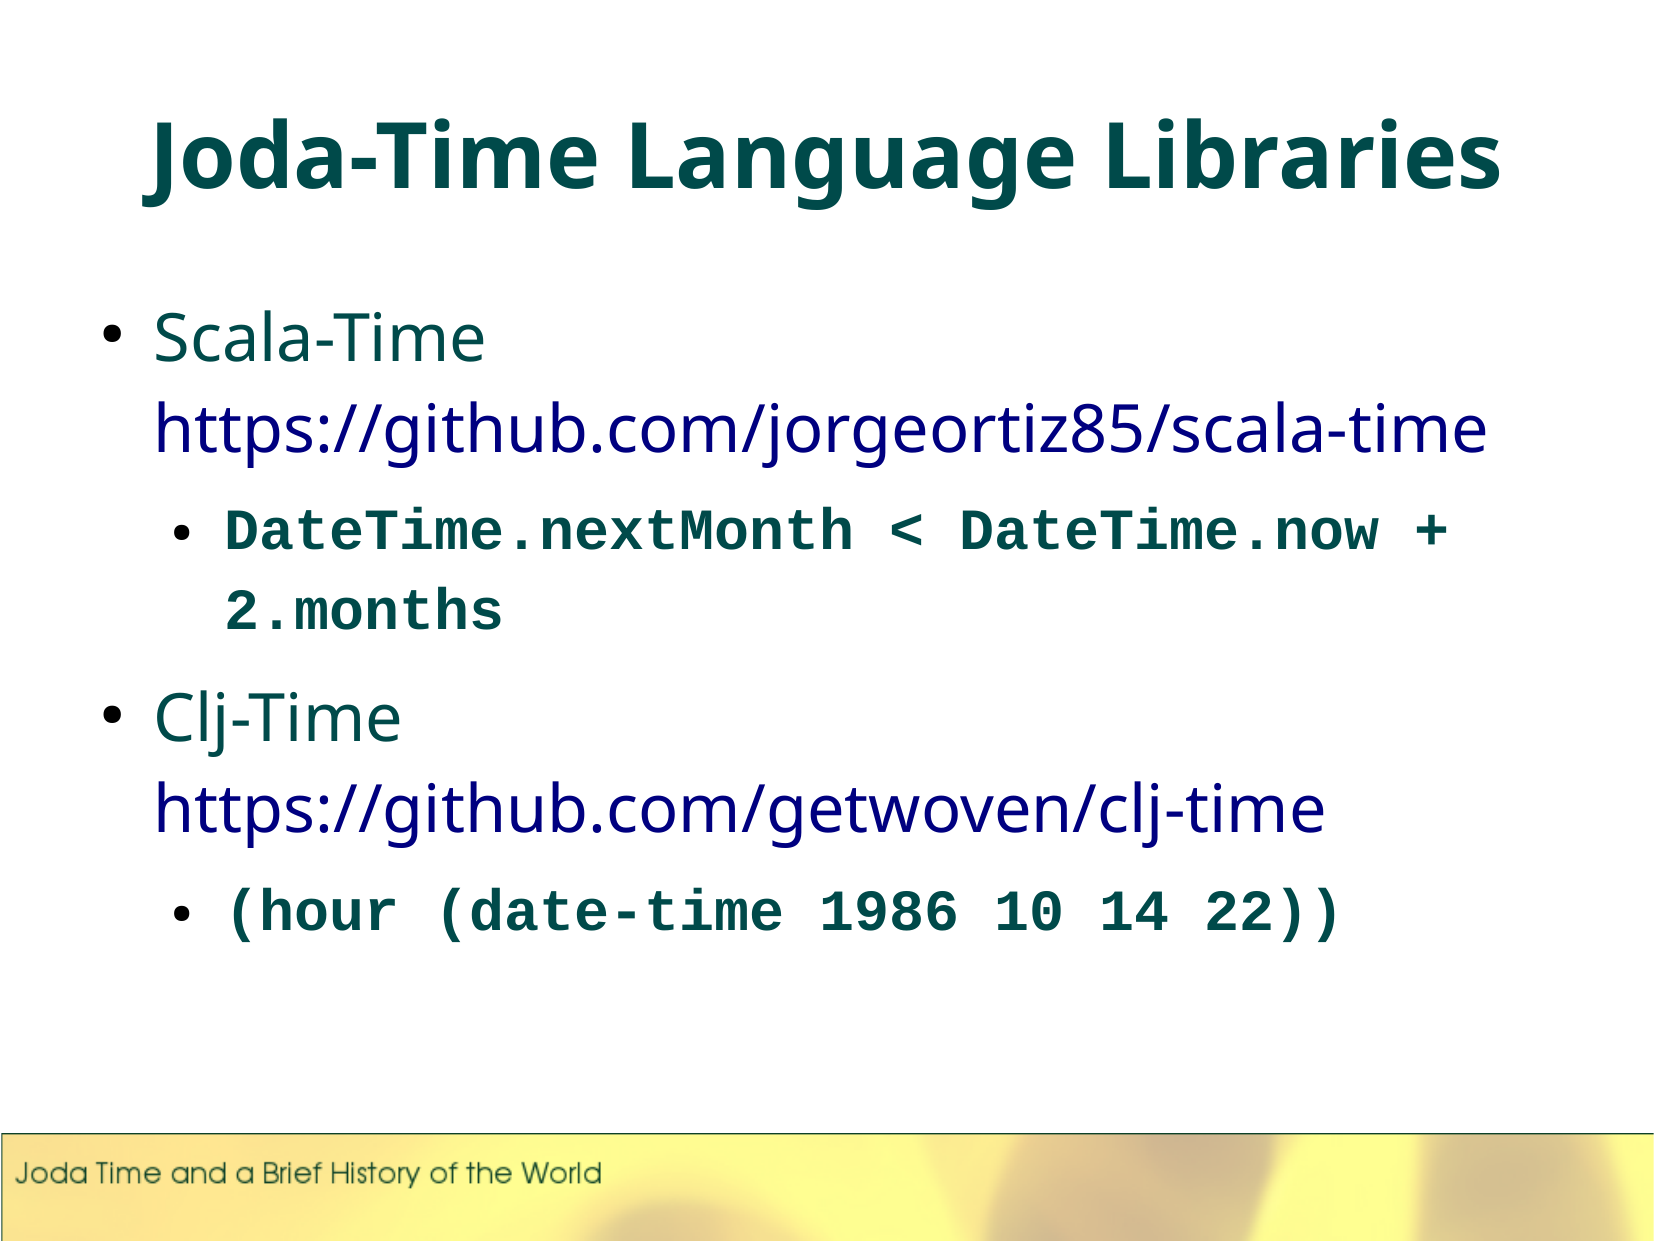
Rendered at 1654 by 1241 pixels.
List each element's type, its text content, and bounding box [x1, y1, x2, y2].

picture [1, 1133, 1654, 1241]
list Scala-Time https://github.com/jorgeortiz85/scala-time DateTime.nextMonth < DateTime.now + 2.months Clj-Time https://github.com/getwoven/clj-time (hour (date-time 1986 10 14 22)) [82, 290, 1571, 1109]
title Joda-Time Language Libraries [82, 49, 1571, 257]
